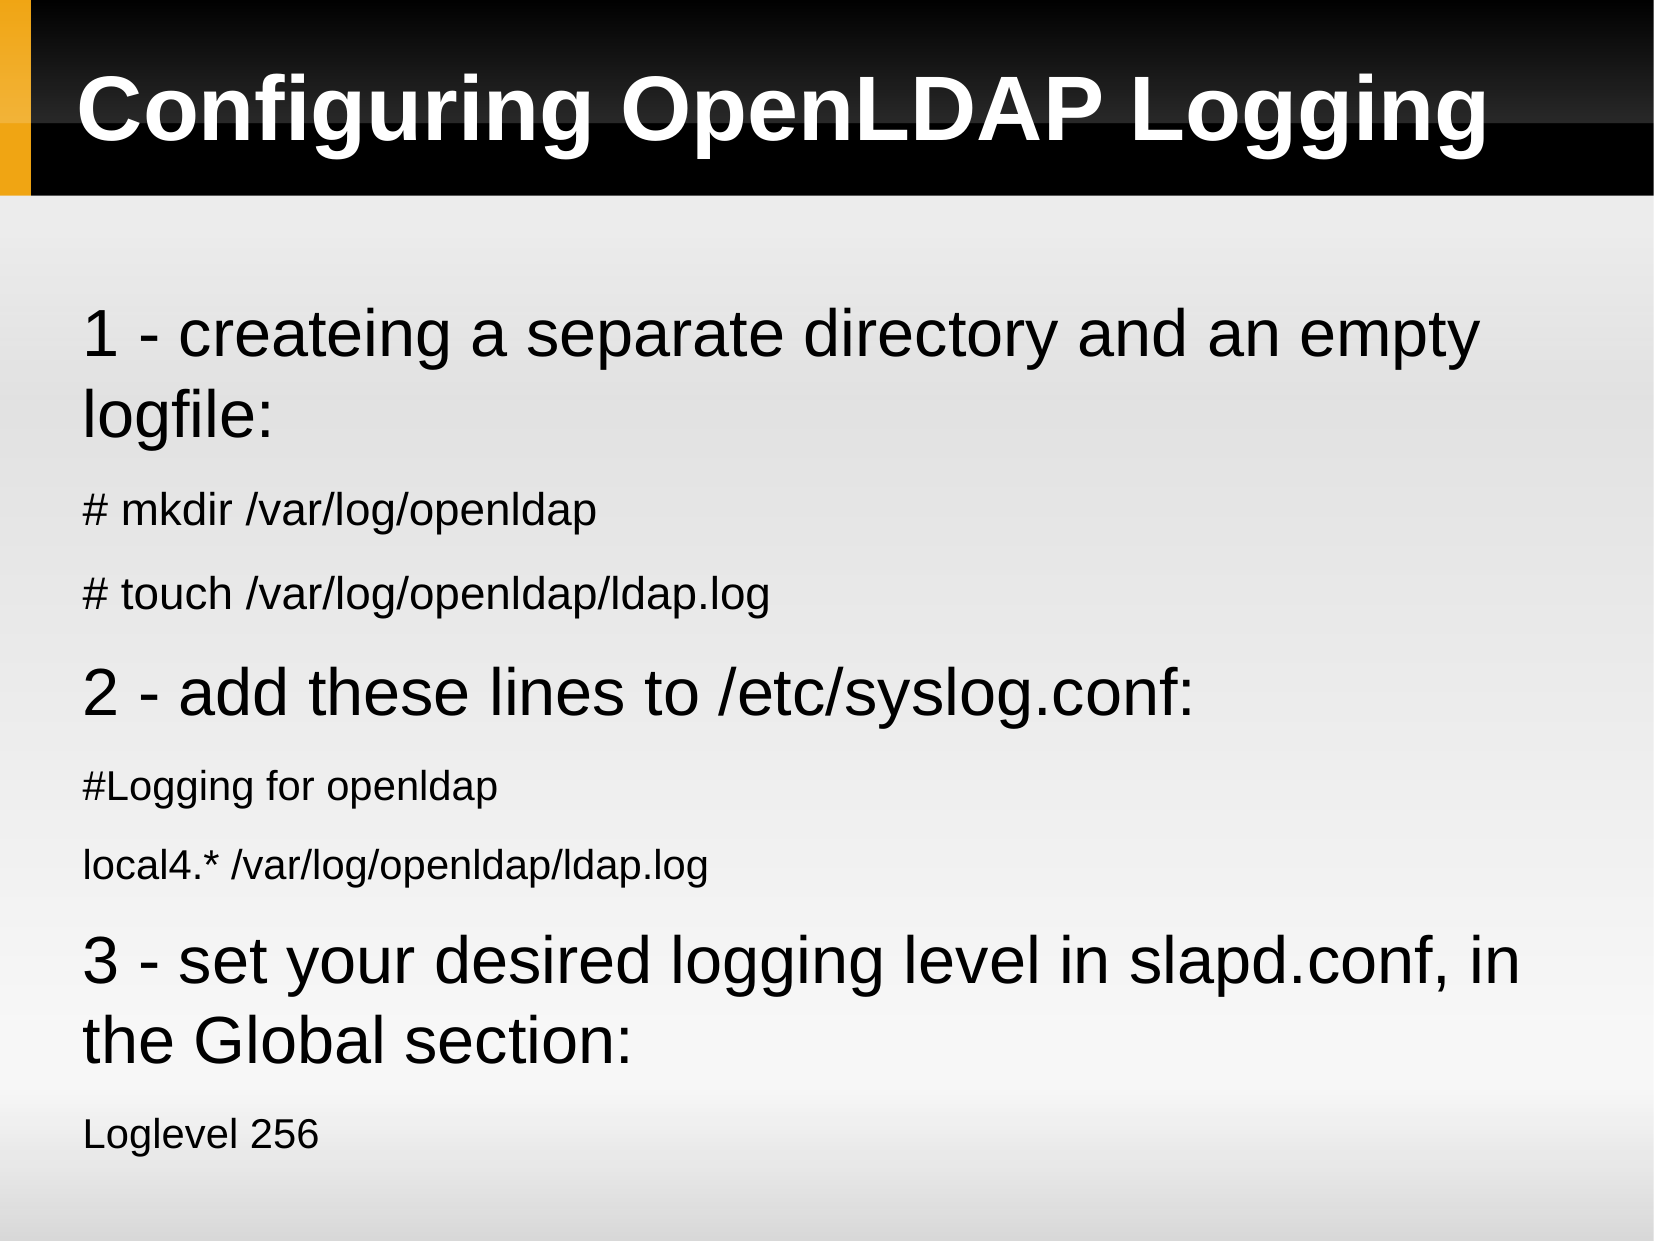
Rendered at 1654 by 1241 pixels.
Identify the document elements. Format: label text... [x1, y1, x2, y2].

list 1 - createing a separate directory and an empty logfile: # mkdir /var/log/openldap # touch /var/log/openldap/ldap.log 2 - add these lines to /etc/syslog.conf: #Logging for openldap local4.* /var/log/openldap/ldap.log 3 - set your desired logging level in slapd.conf, in the Global section: Loglevel 256 [82, 290, 1571, 1218]
title Configuring OpenLDAP Logging [76, 7, 1565, 200]
